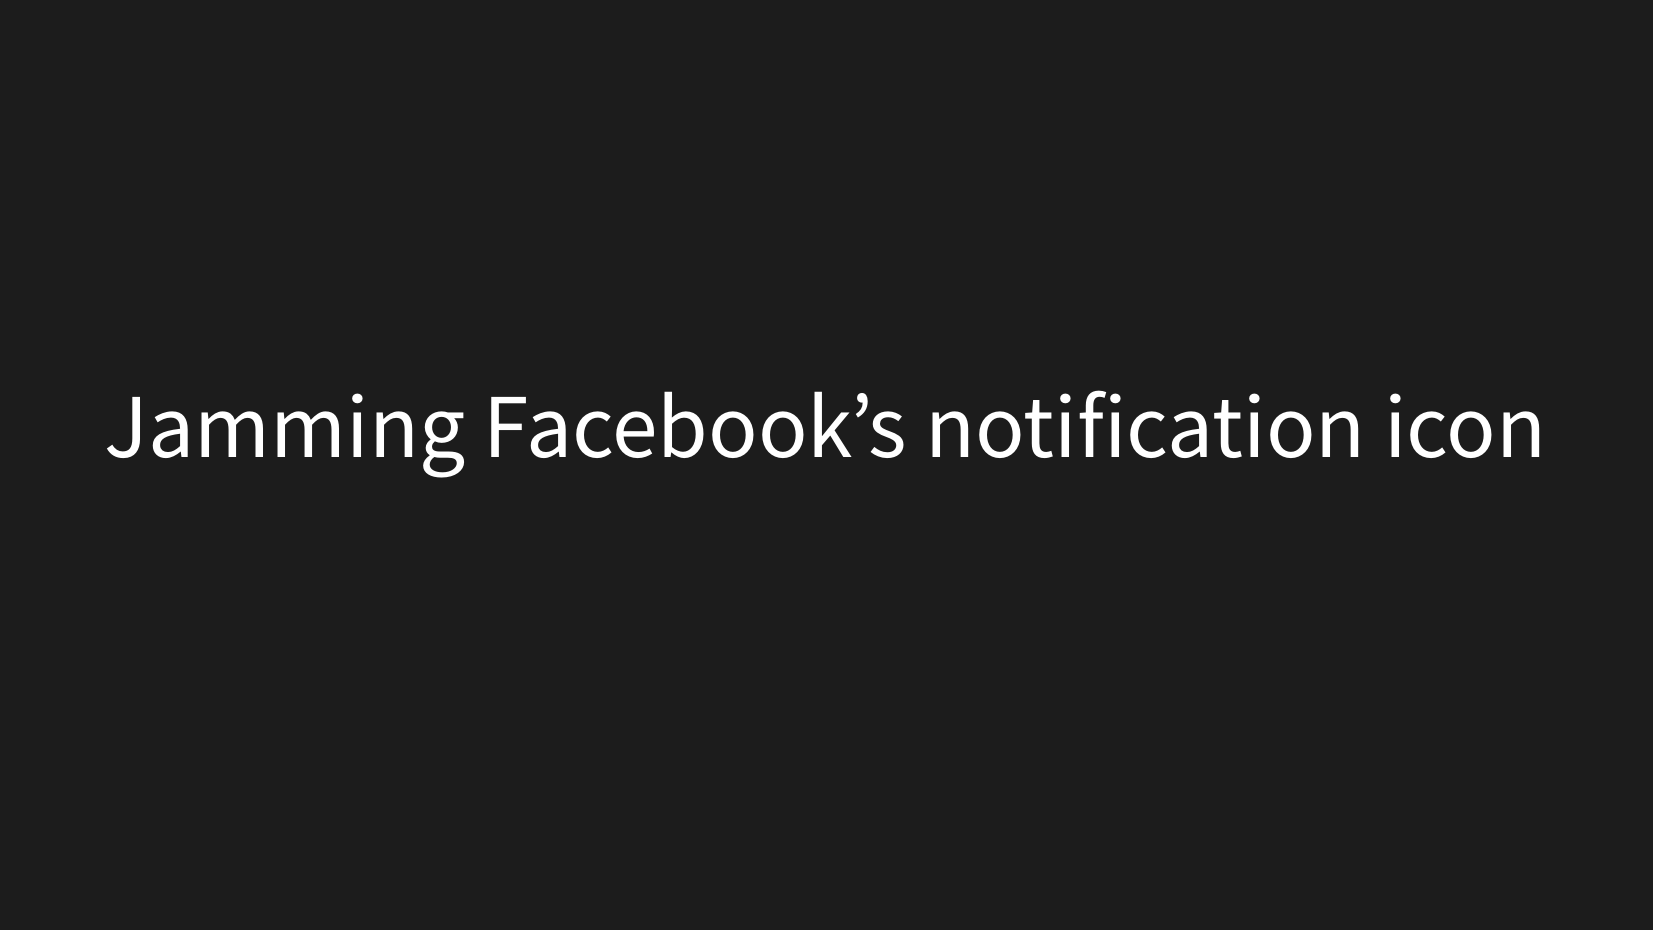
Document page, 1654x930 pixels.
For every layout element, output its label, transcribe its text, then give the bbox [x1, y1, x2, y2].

title Jamming Facebook’s notification icon [0, 309, 1653, 540]
